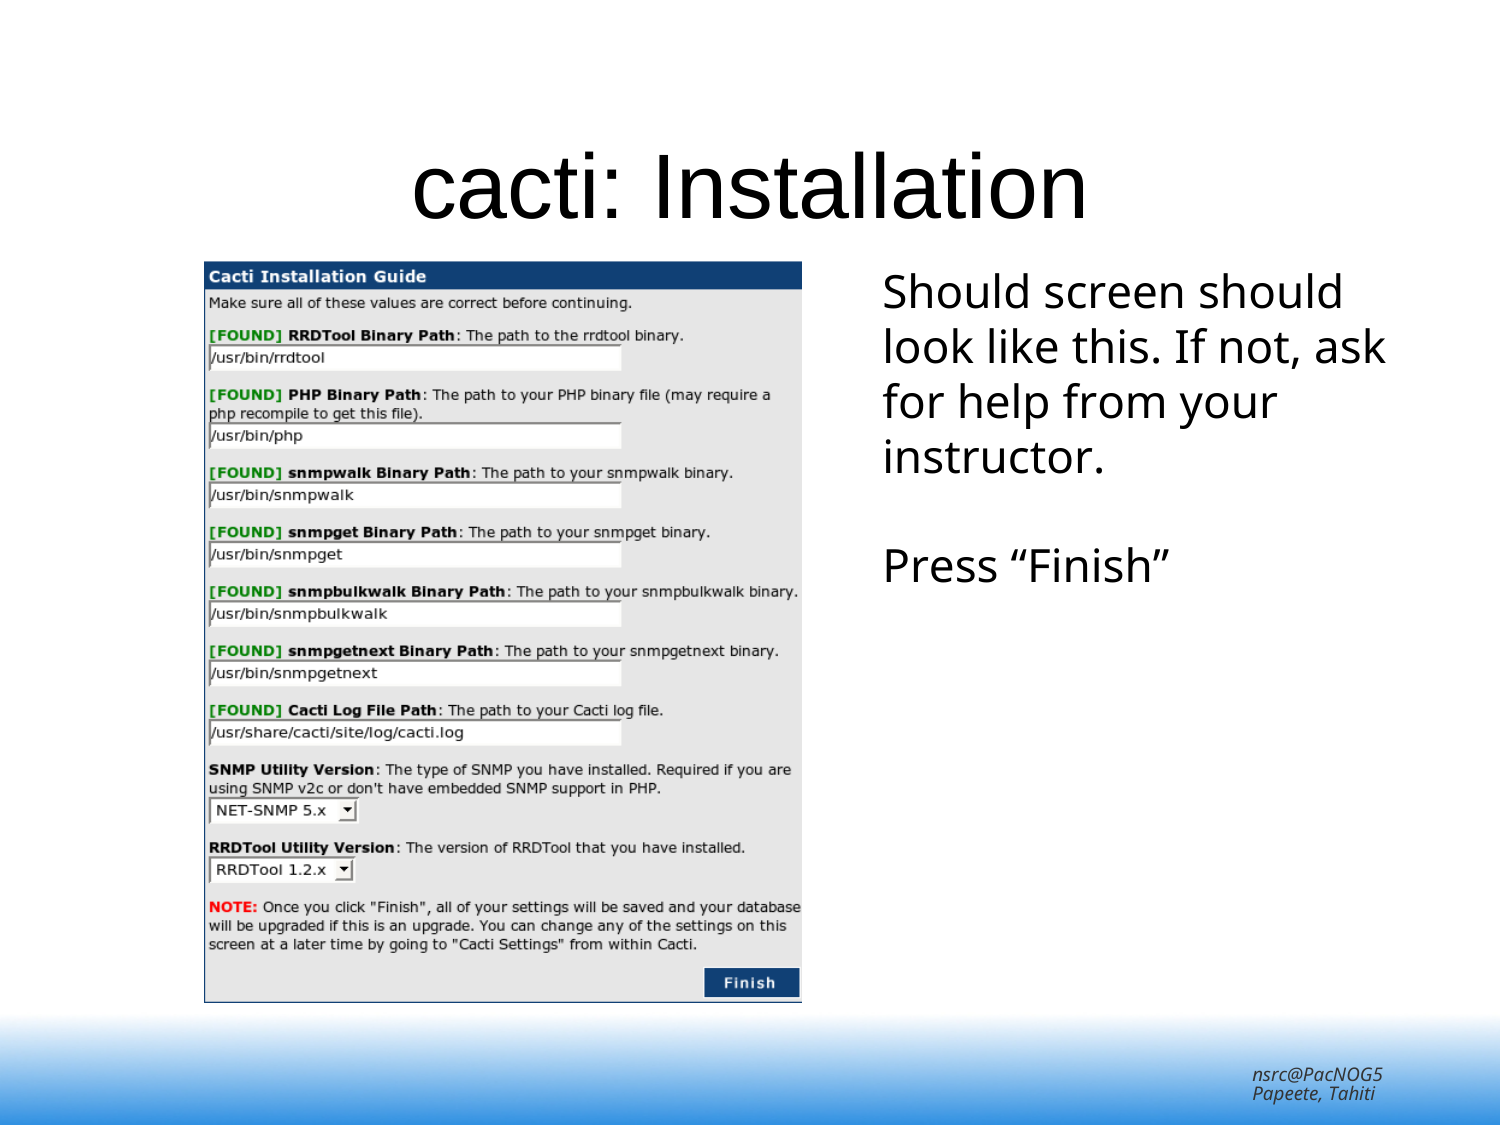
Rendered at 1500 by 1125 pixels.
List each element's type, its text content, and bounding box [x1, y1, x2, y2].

picture [0, 1012, 1500, 1125]
text_box Should screen should look like this. If not, ask for help from your instructor. Press “Finish” [867, 254, 1429, 596]
title cacti: Installation [110, 93, 1391, 281]
picture [204, 258, 802, 1003]
